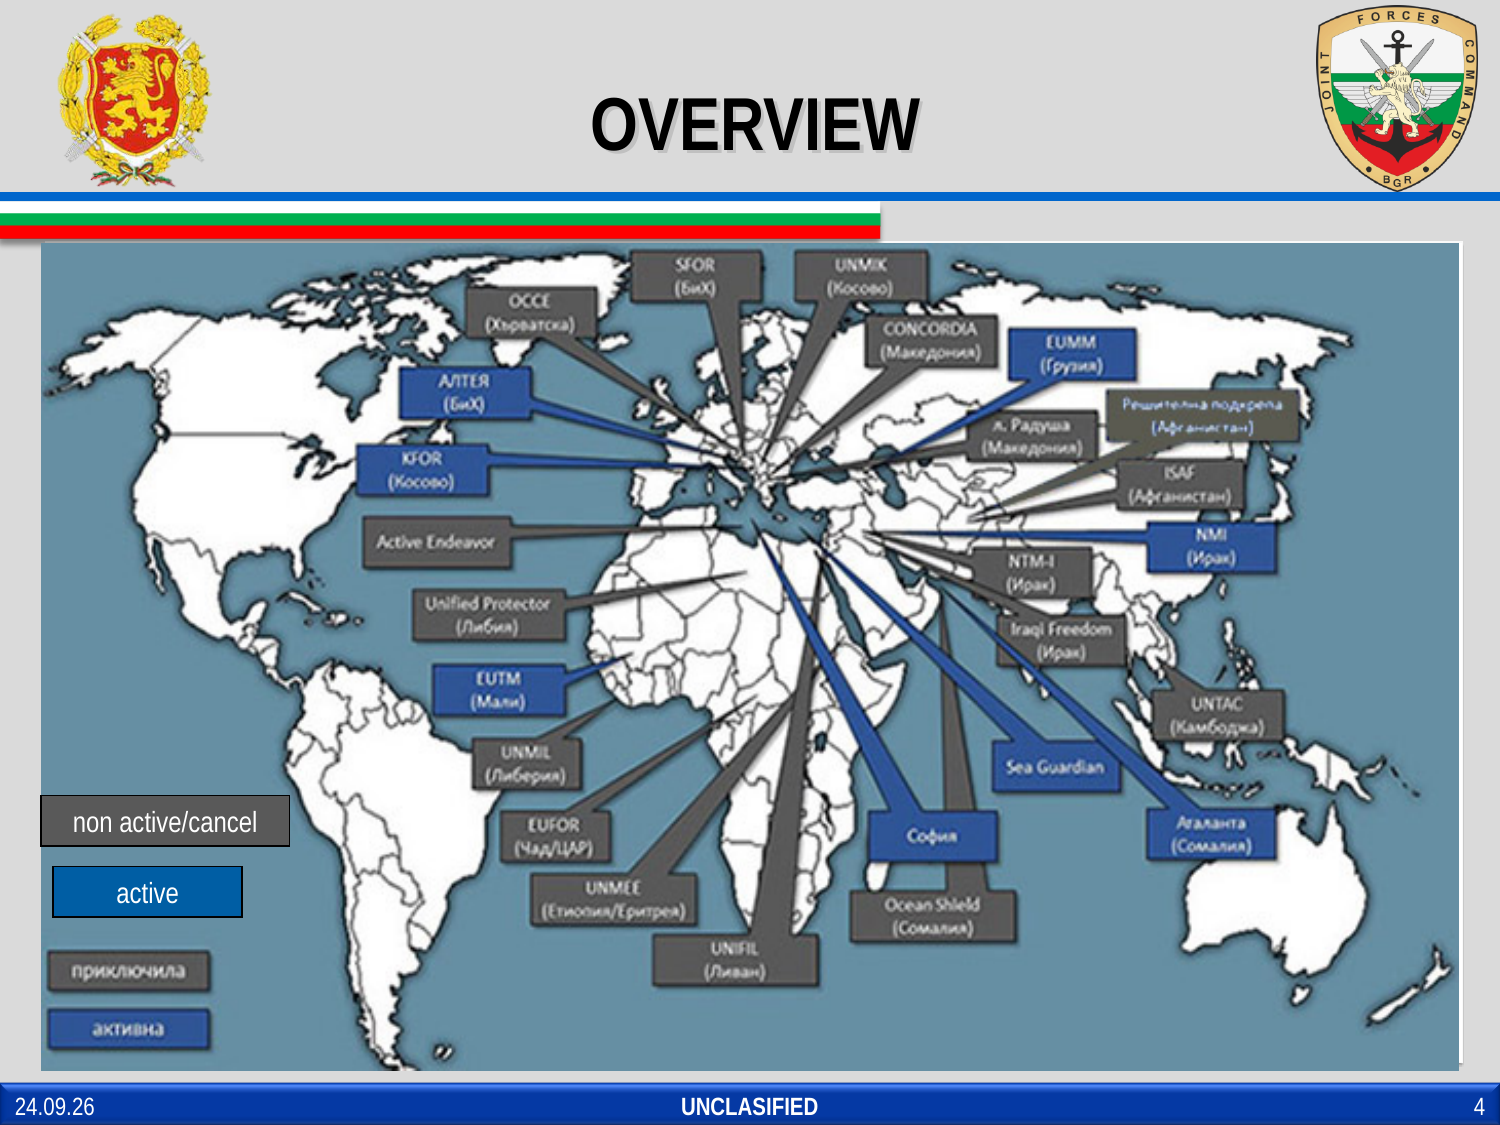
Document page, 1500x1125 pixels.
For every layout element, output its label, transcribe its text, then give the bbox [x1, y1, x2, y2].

text_box UNCLASIFIED [512, 1082, 988, 1125]
picture [0, 1077, 1500, 1125]
text_box 6.05.23 [0, 1082, 313, 1125]
title OVERVIEW [194, 66, 1317, 173]
text_box active [53, 866, 243, 917]
picture [1316, 5, 1478, 192]
picture [0, 0, 1459, 1071]
text_box non active/cancel [41, 795, 290, 846]
text_box <number> [1187, 1082, 1500, 1125]
